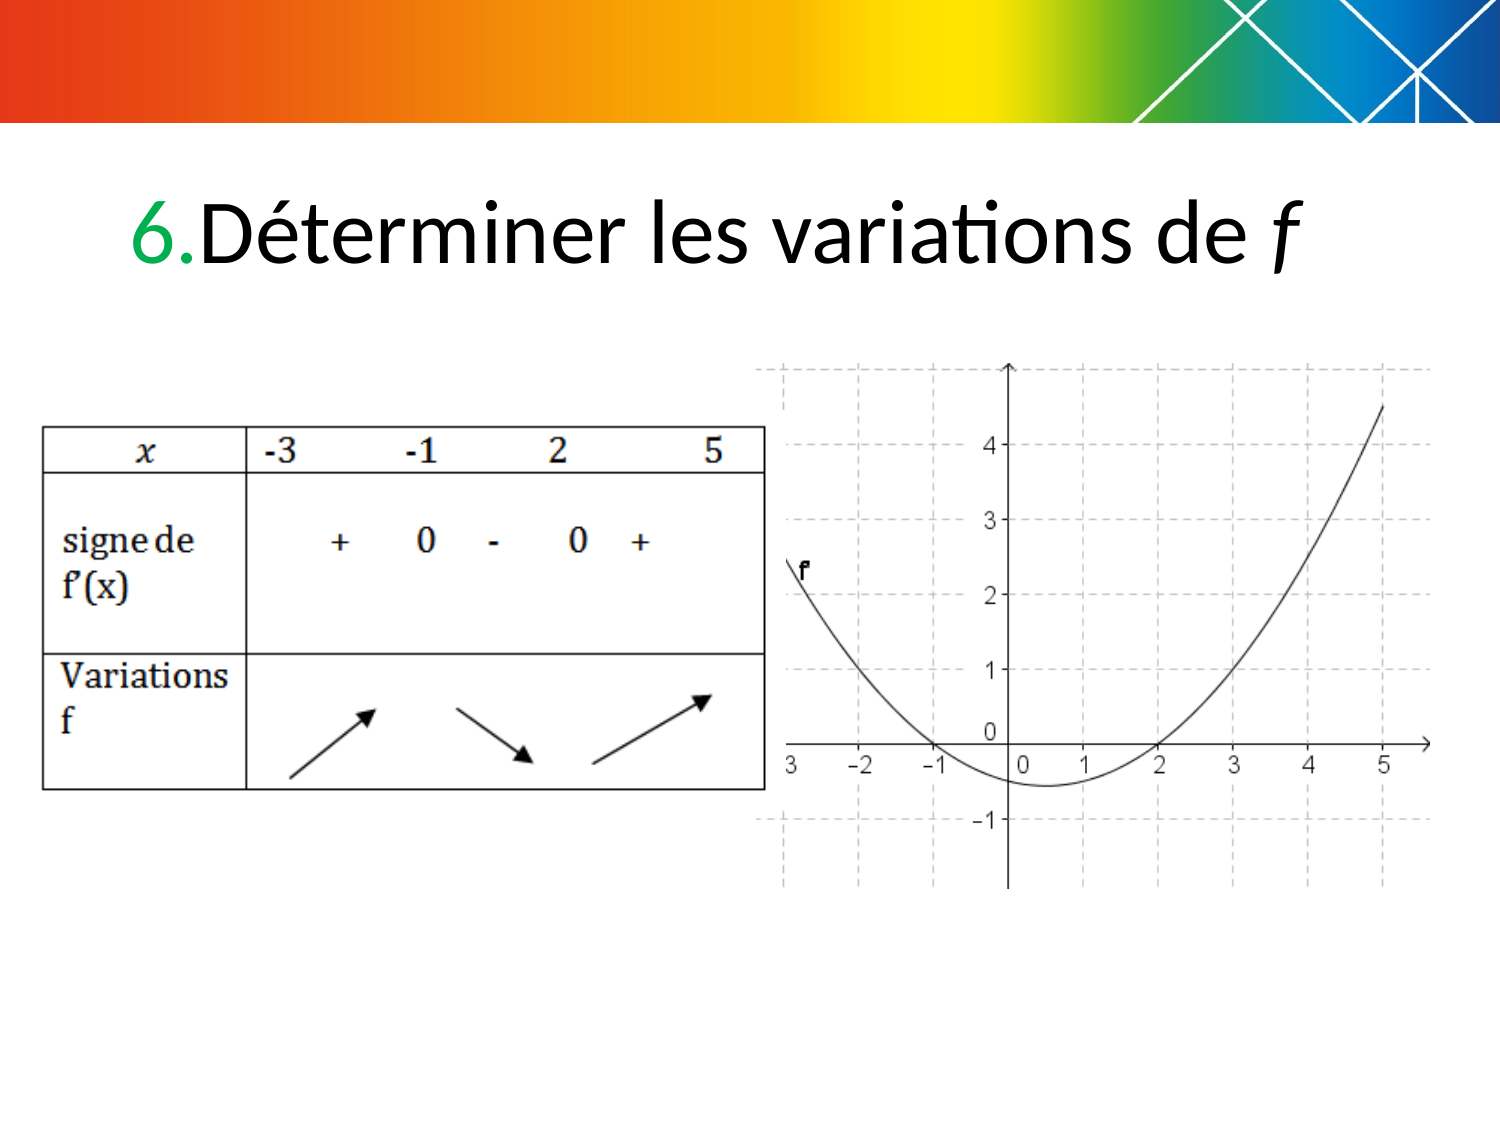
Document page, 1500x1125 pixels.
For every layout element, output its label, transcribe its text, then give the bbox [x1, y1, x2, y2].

title 6.Déterminer les variations de f [39, 164, 1390, 305]
picture [0, 0, 1358, 123]
picture [26, 363, 1430, 889]
picture [1340, 0, 1500, 123]
